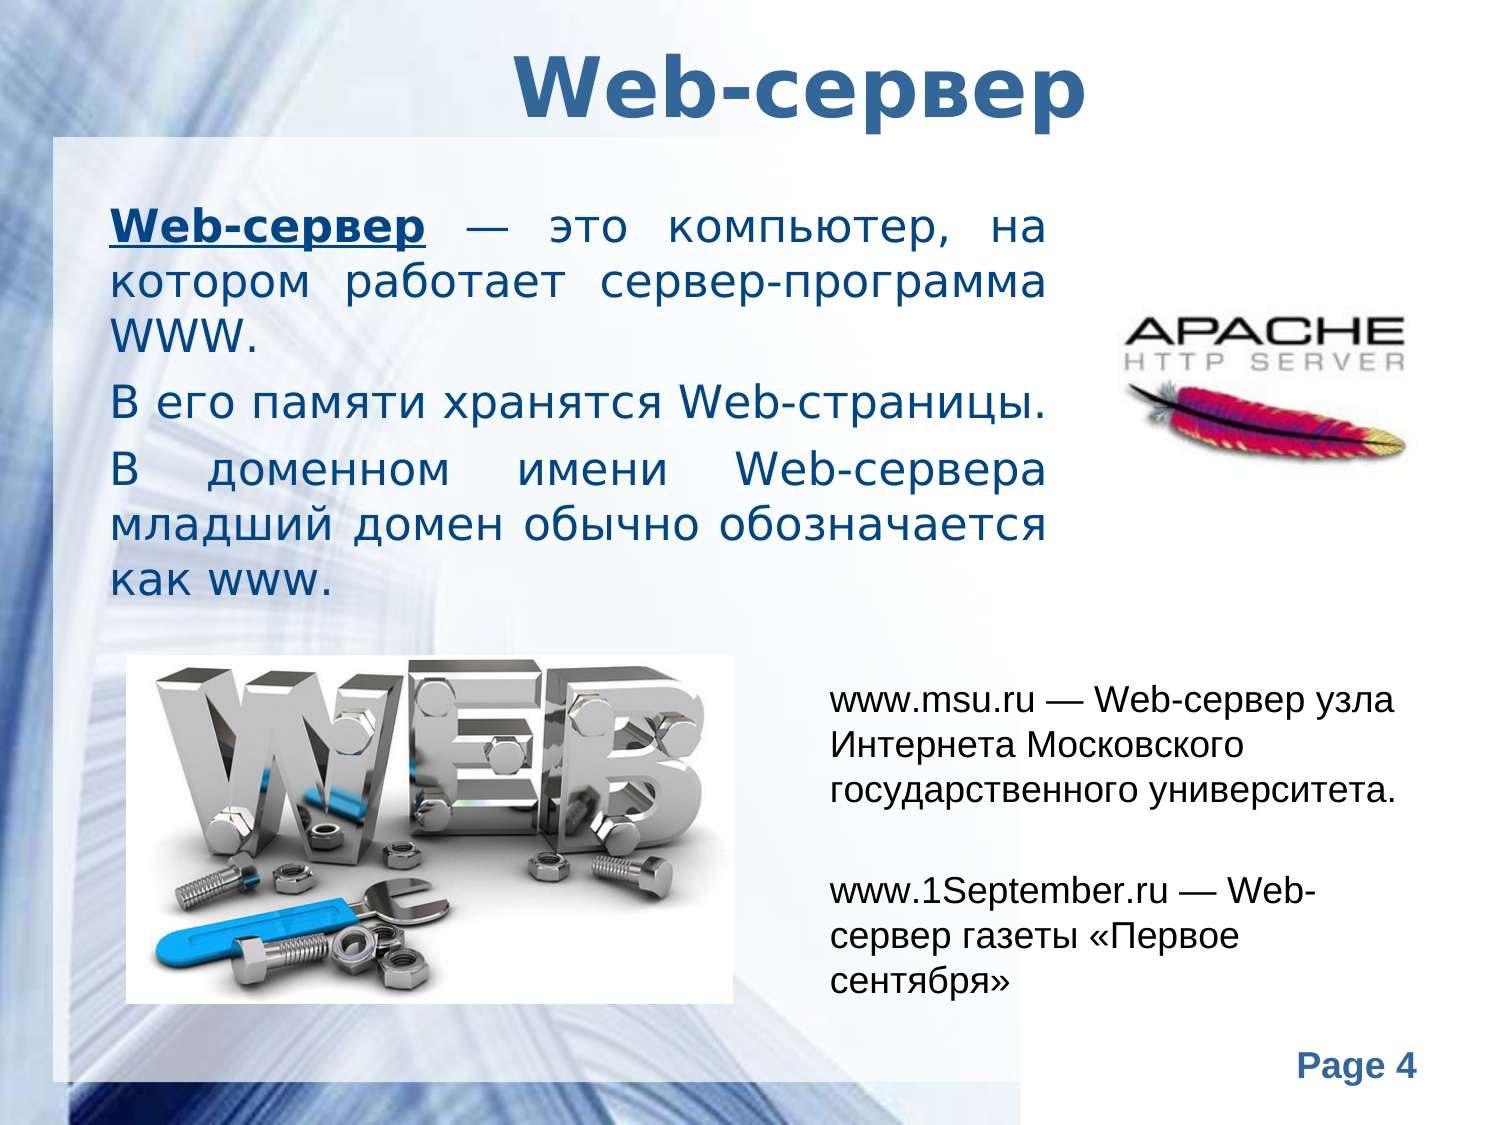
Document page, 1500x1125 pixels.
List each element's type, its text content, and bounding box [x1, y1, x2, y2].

text_box Web-сервер — это компьютер, на котором работает сервер-программа WWW. В его памяти хранятся Web-страницы. В доменном име­ни Web-сервера младший домен обычно обозначается как www. [94, 188, 1063, 875]
picture [0, 0, 1500, 1125]
text_box Web-сервер [496, 26, 1103, 142]
text_box www.1September.ru — Web-сервер газеты «Первое сентября» [814, 858, 1430, 1079]
text_box www.msu.ru — Web-сервер узла Интернета Московского государственного университета. [814, 667, 1460, 908]
